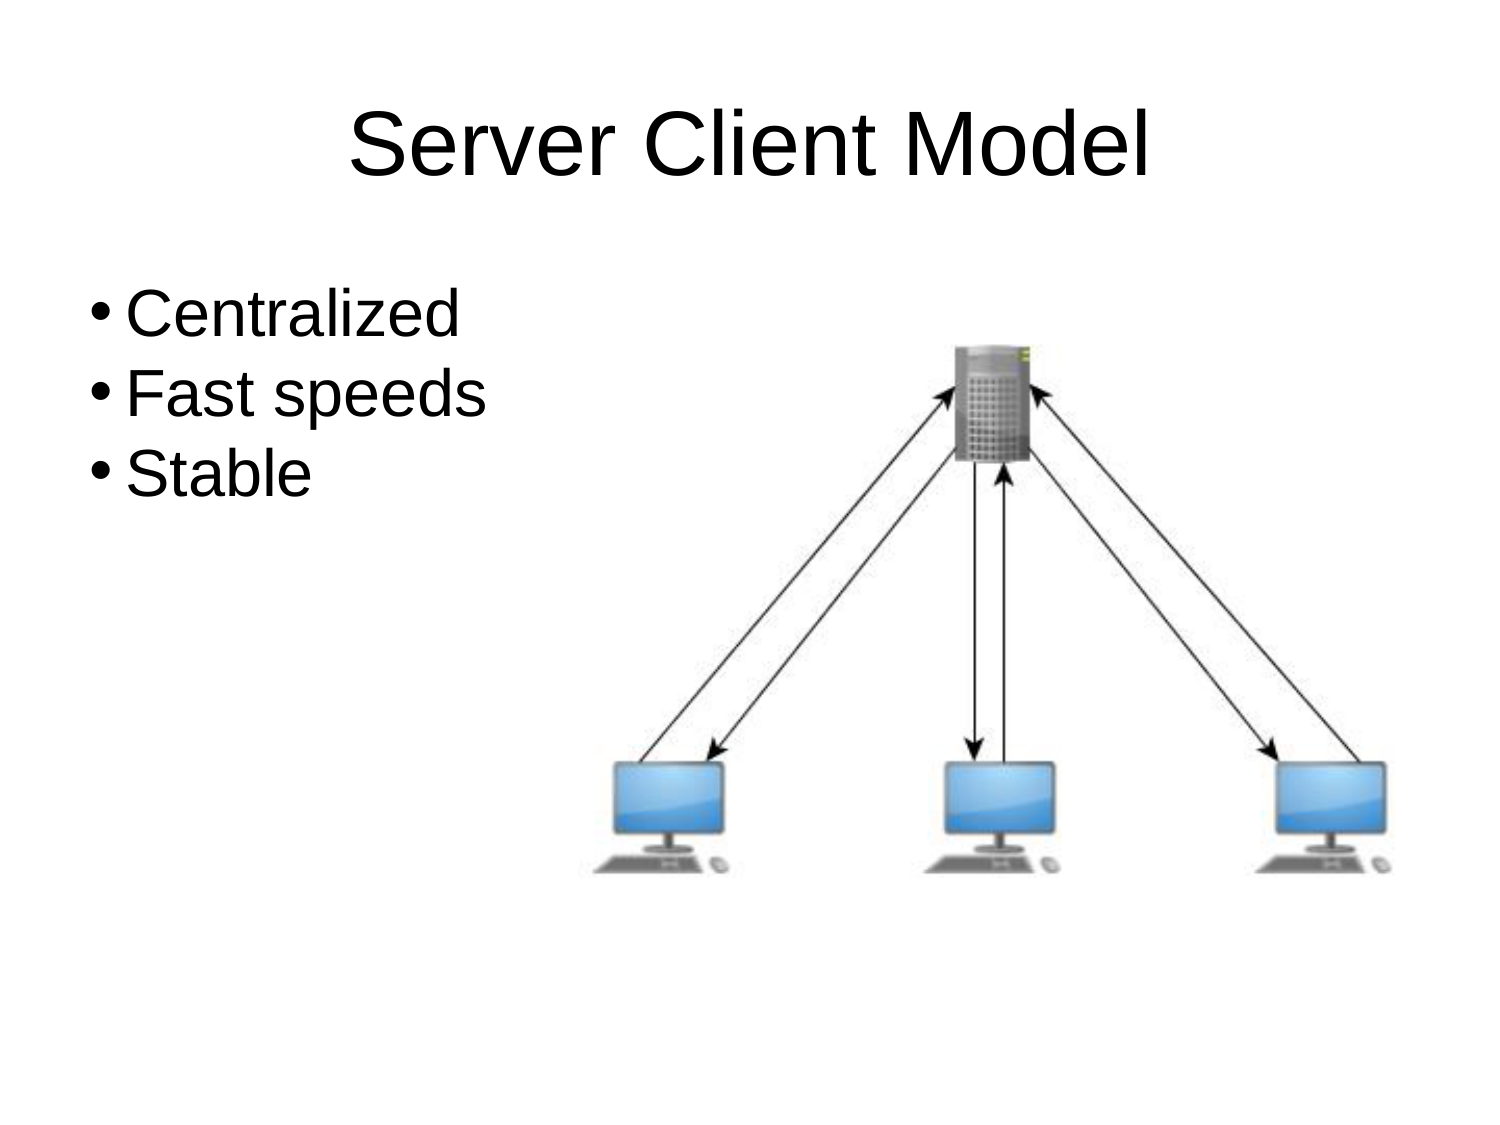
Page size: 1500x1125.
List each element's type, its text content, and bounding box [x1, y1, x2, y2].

text_box Server Client Model [75, 45, 1425, 233]
text_box Centralized Fast speeds Stable [75, 262, 1425, 1005]
picture [562, 312, 1424, 922]
